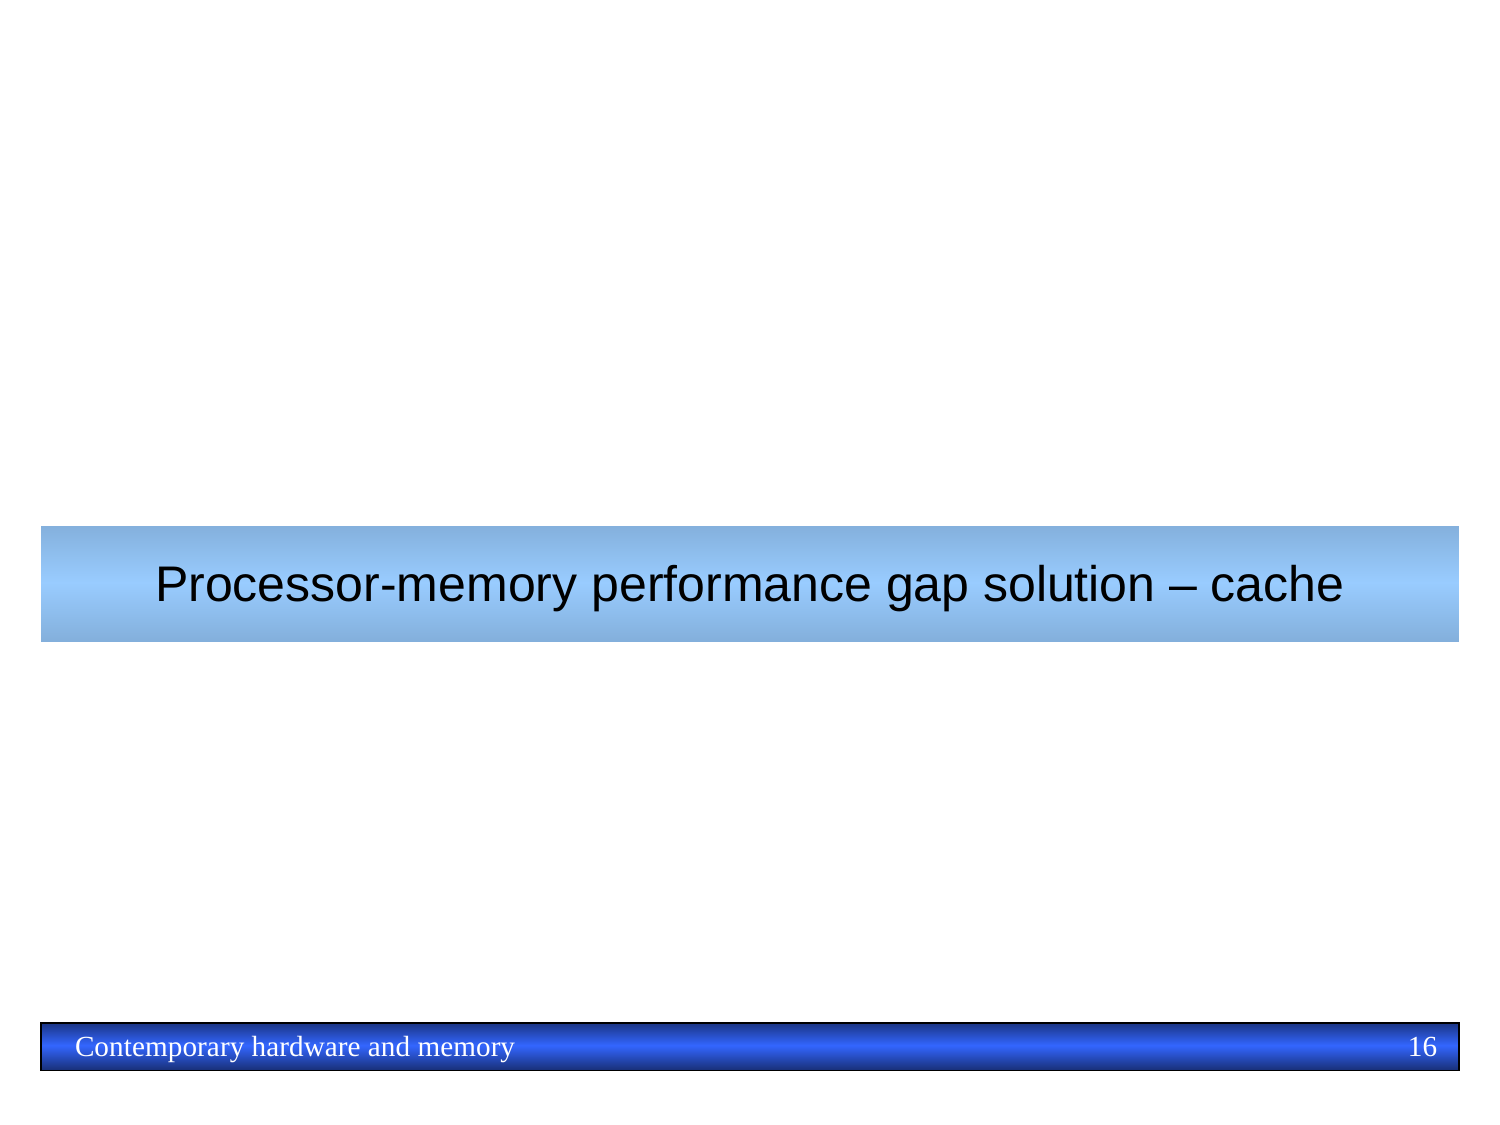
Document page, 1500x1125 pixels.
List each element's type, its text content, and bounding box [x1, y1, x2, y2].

title Processor-memory performance gap solution – cache [41, 526, 1459, 642]
